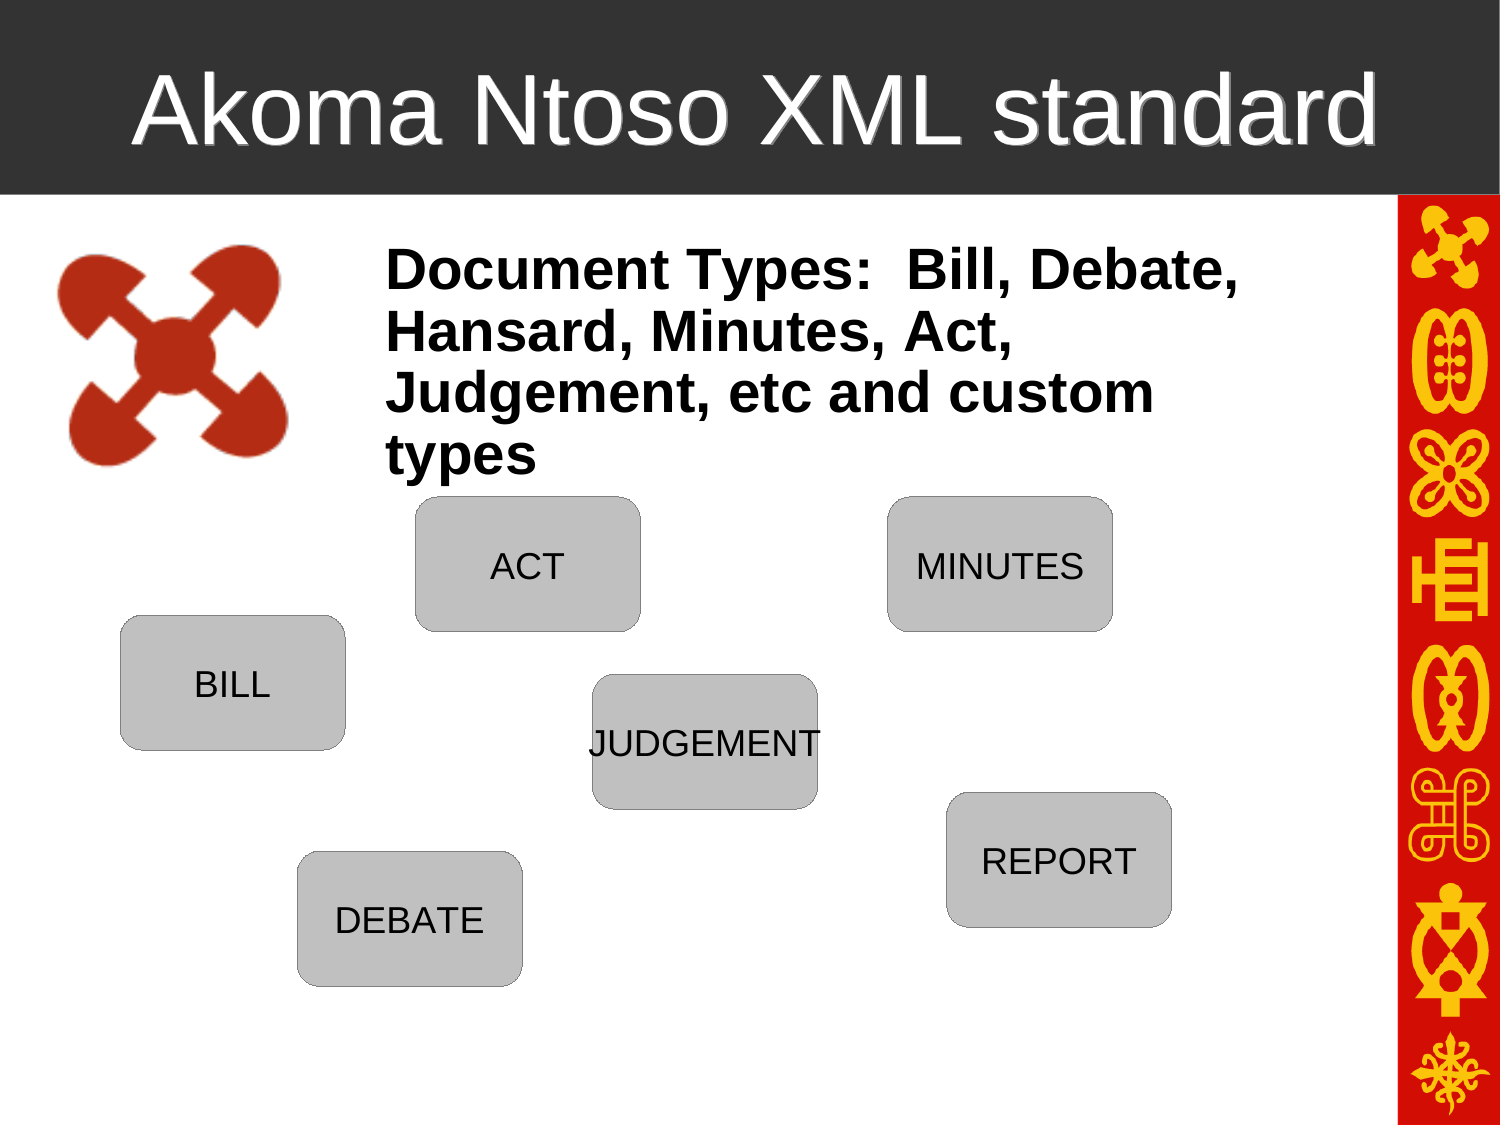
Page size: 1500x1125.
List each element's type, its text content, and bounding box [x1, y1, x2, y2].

text_box BILL [120, 615, 346, 751]
text_box JUDGEMENT [592, 674, 818, 810]
text_box REPORT [946, 792, 1172, 928]
text_box ACT [415, 496, 641, 632]
picture [46, 241, 296, 473]
title Akoma Ntoso XML standard [0, 32, 1486, 177]
text_box MINUTES [887, 496, 1113, 632]
picture [1397, 195, 1500, 1125]
text_box DEBATE [297, 851, 523, 987]
list Document Types: Bill, Debate, Hansard, Minutes, Act, Judgement, etc and custom types [370, 160, 1331, 488]
